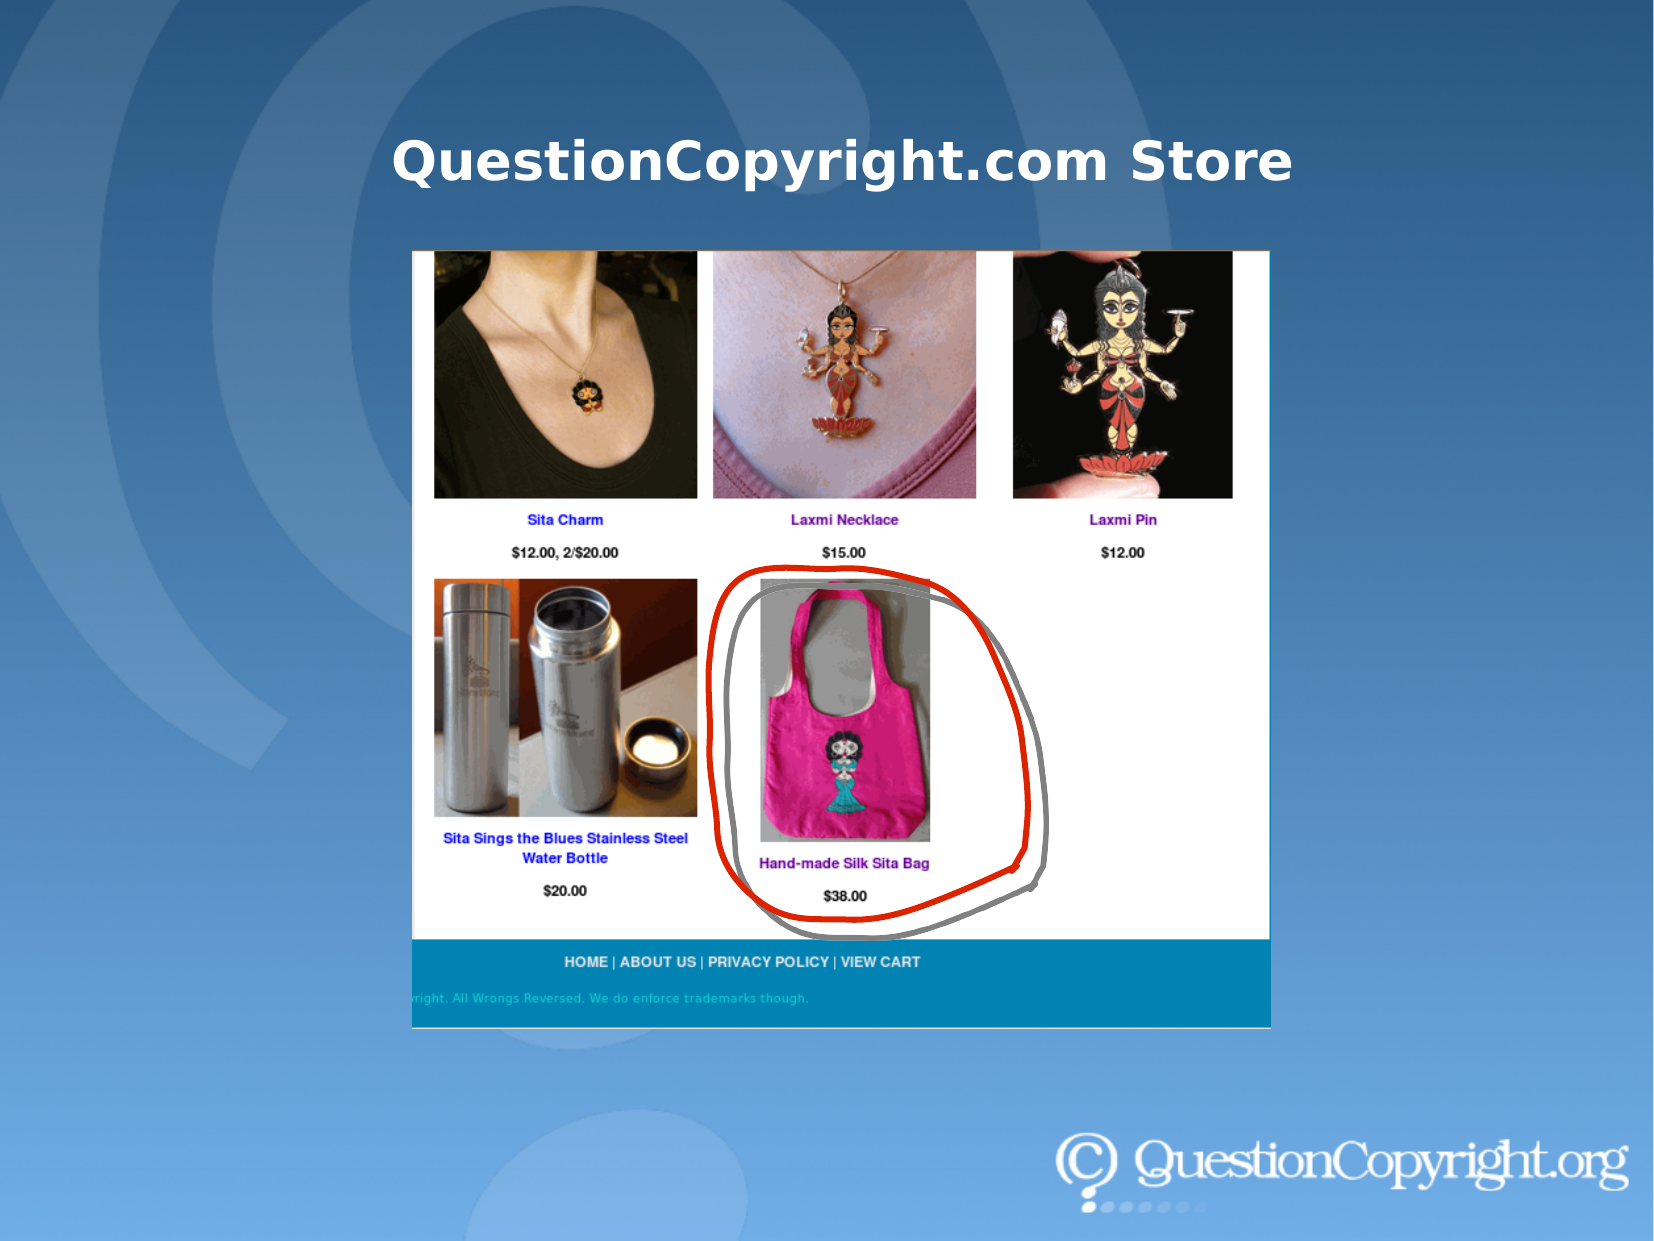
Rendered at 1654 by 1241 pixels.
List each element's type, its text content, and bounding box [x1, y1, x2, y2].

text_box QuestionCopyright.com Store [376, 122, 1311, 201]
picture [0, 0, 1654, 1241]
